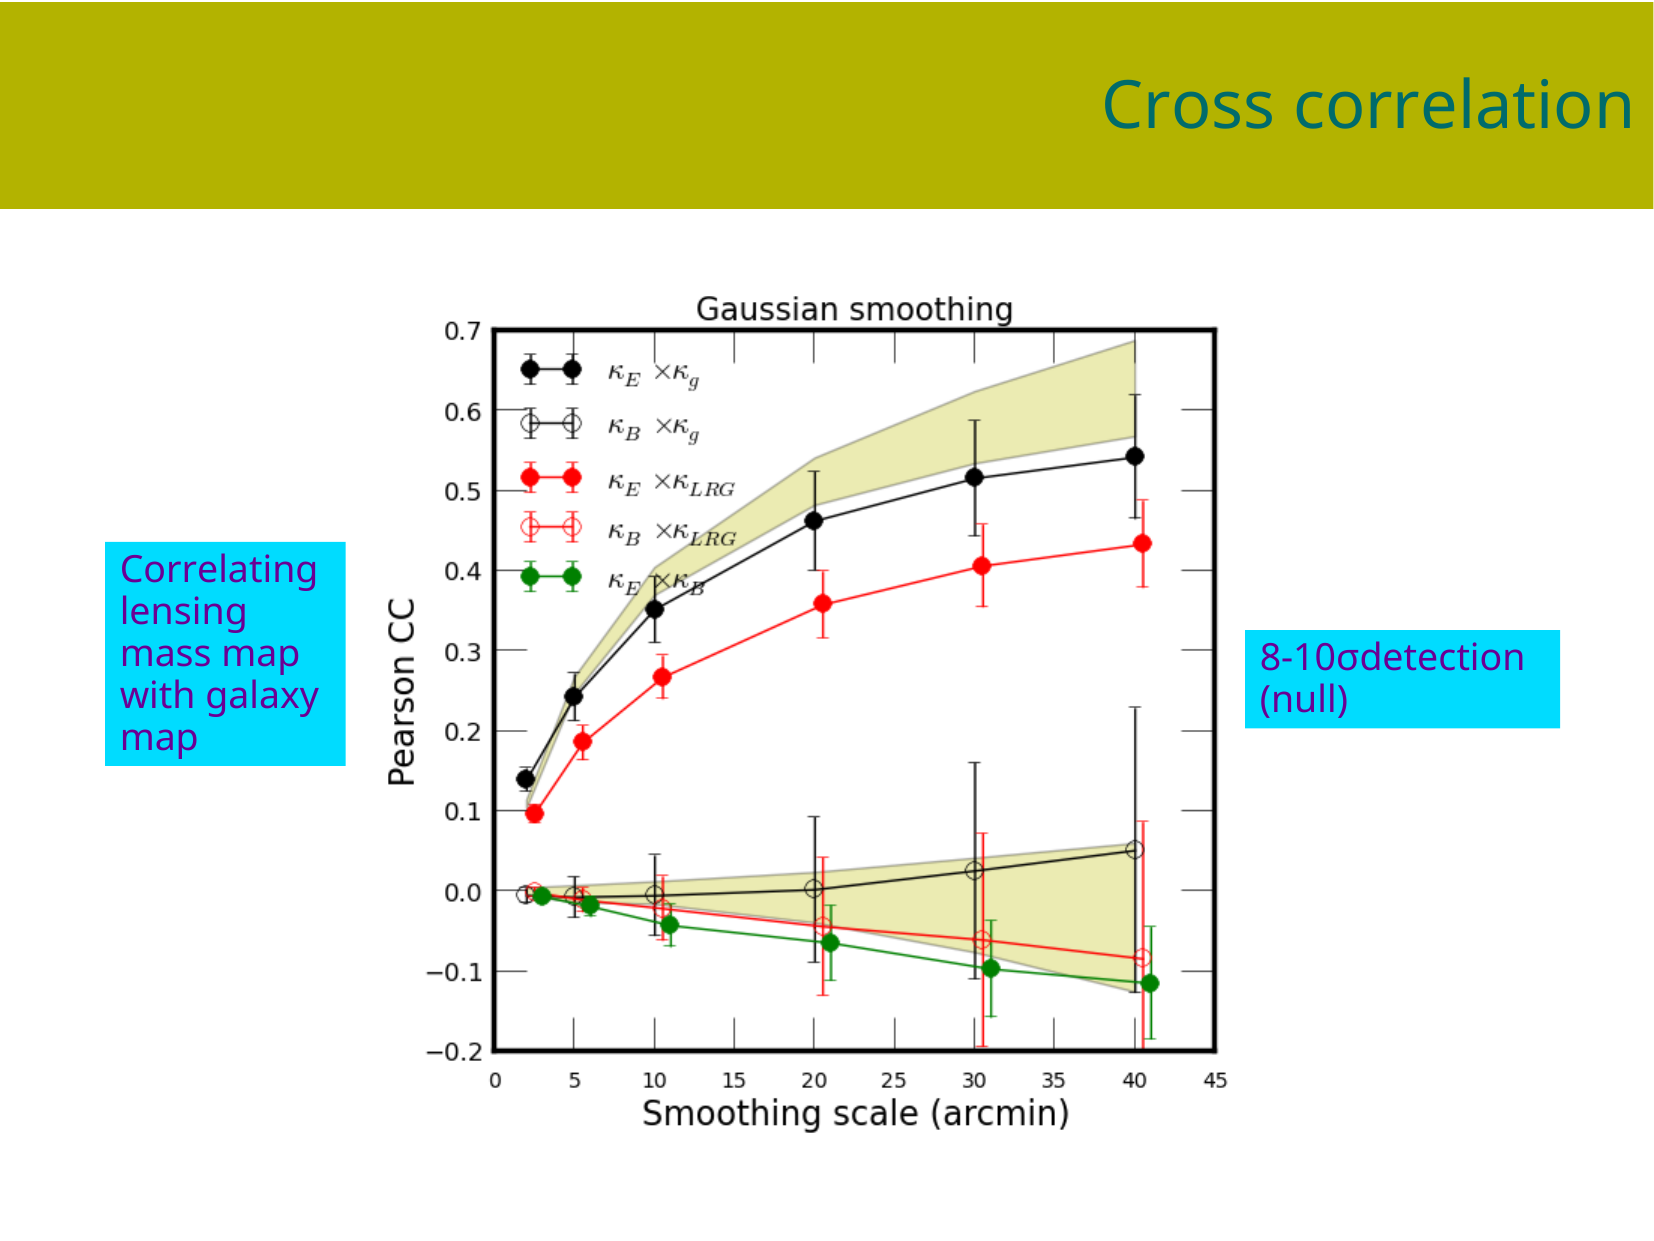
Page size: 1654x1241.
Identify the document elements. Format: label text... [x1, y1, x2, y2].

picture [345, 283, 1241, 1157]
title Cross correlation [0, 2, 1654, 209]
text_box Correlating lensing mass map with galaxy map [105, 541, 346, 746]
text_box 8-10σdetection (null) [1245, 630, 1561, 729]
